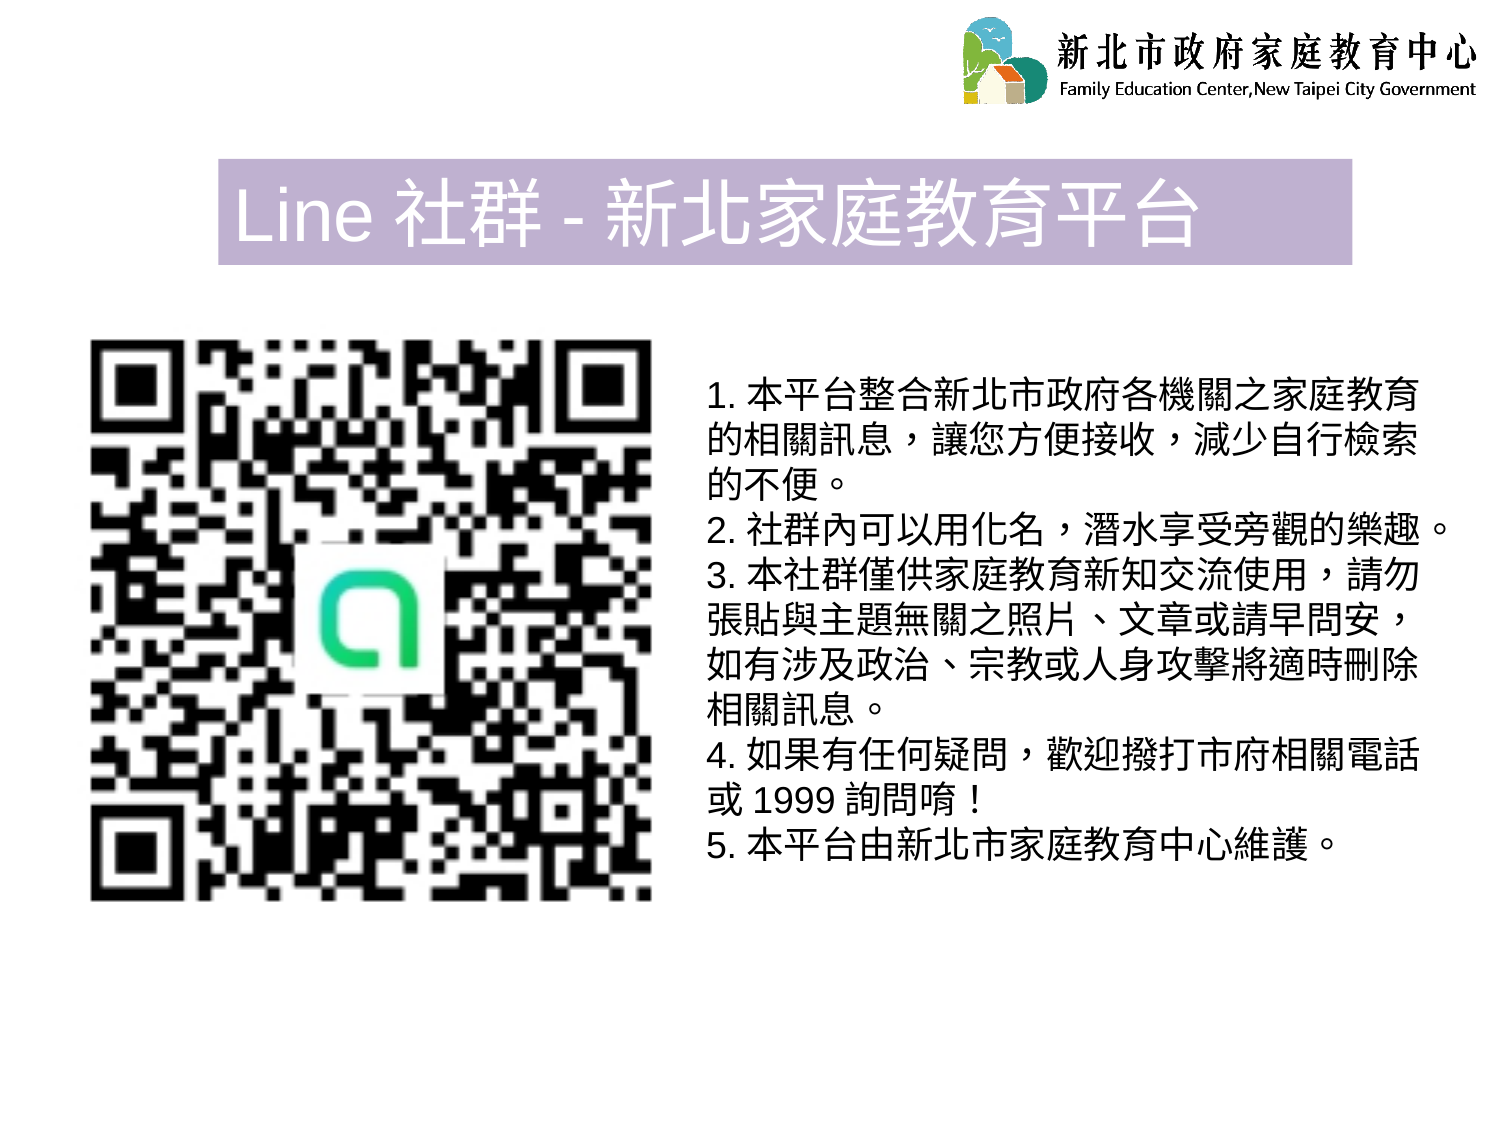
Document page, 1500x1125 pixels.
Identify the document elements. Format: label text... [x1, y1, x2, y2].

picture [53, 302, 691, 941]
text_box Line社群-新北家庭教育平台 [218, 158, 1353, 265]
text_box 1.本平台整合新北市政府各機關之家庭教育的相關訊息，讓您方便接收，減少自行檢索的不便。 2.社群內可以用化名，潛水享受旁觀的樂趣。 3.本社群僅供家庭教育新知交流使用，請勿張貼與主題無關之照片、文章或請早問安，如有涉及政治、宗教或人身攻擊將適時刪除相關訊息。 4.如果有任何疑問，歡迎撥打市府相關電話或1999詢問唷！ 5.本平台由新北市家庭教育中心維護。 [691, 364, 1441, 874]
picture [936, 0, 1500, 126]
